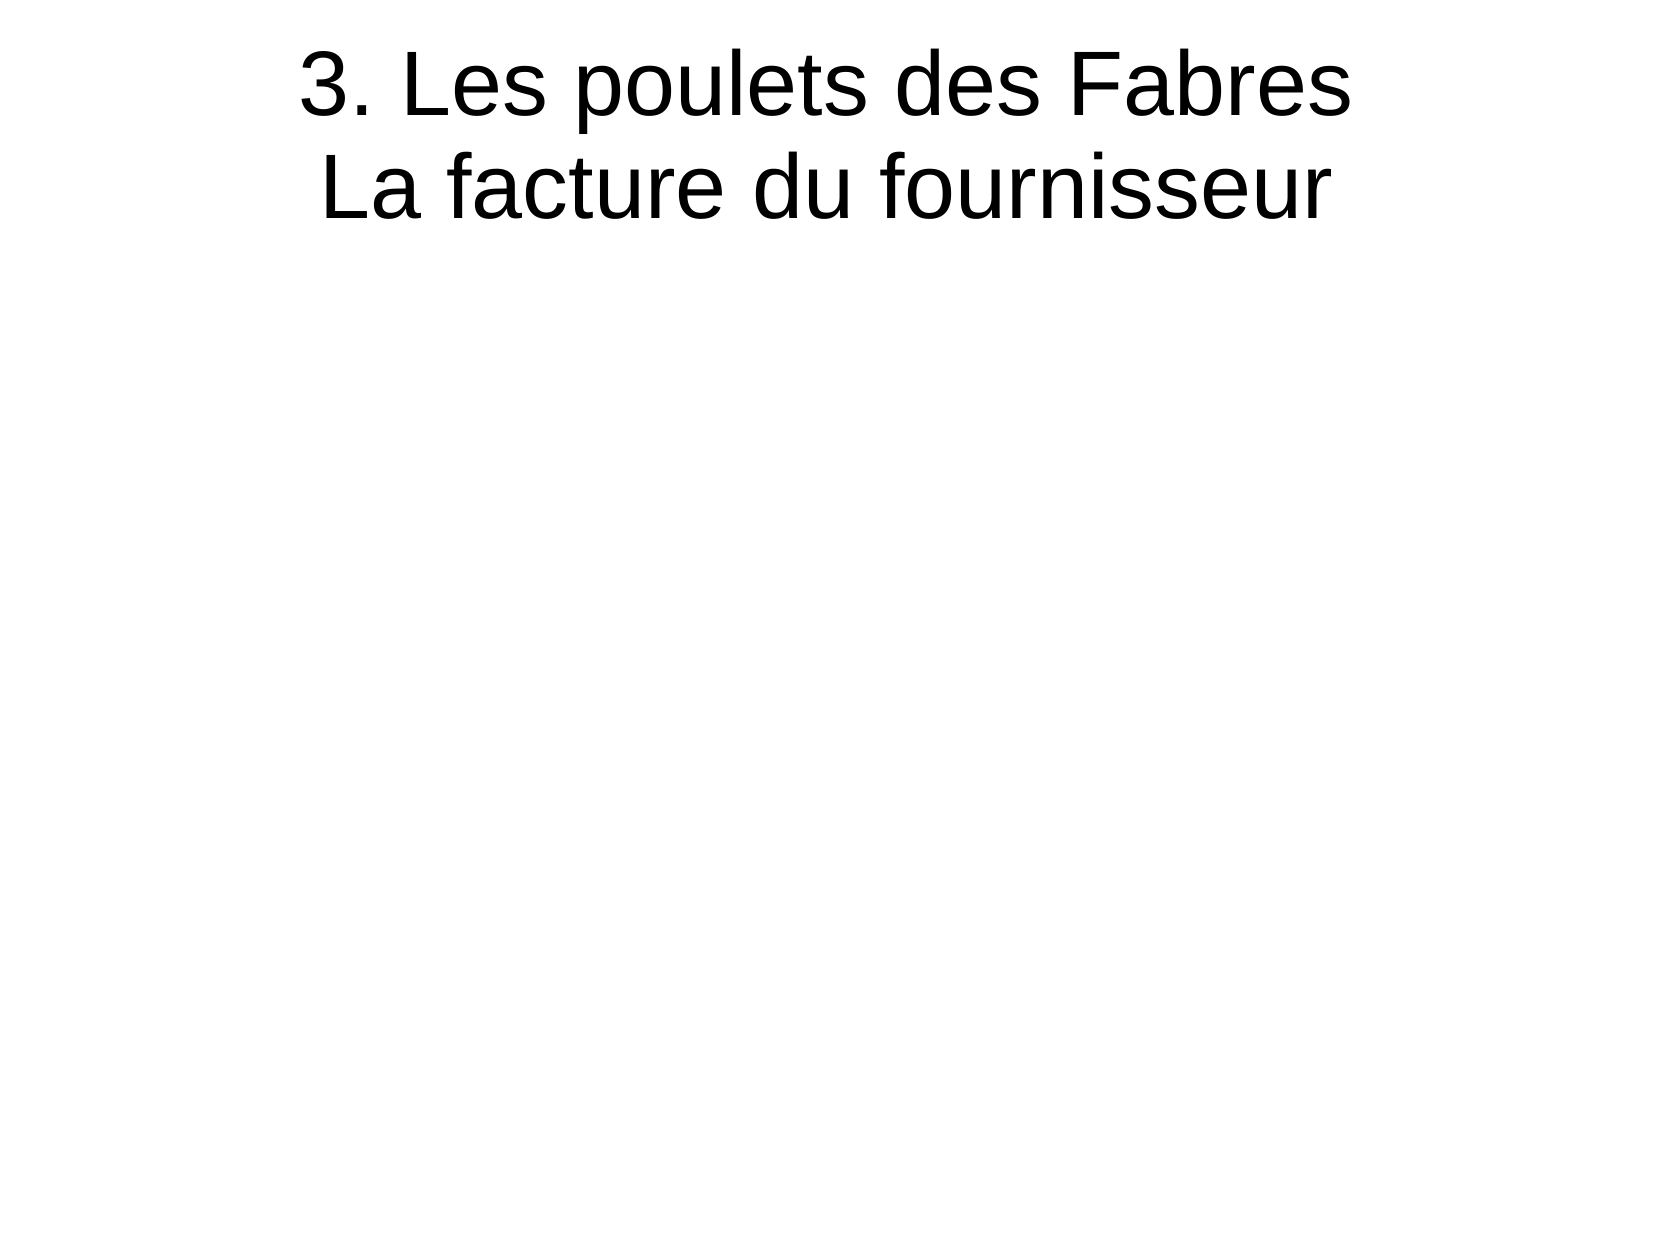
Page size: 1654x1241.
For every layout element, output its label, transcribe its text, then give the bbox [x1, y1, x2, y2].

title 3. Les poulets des Fabres La facture du fournisseur [82, 31, 1571, 239]
